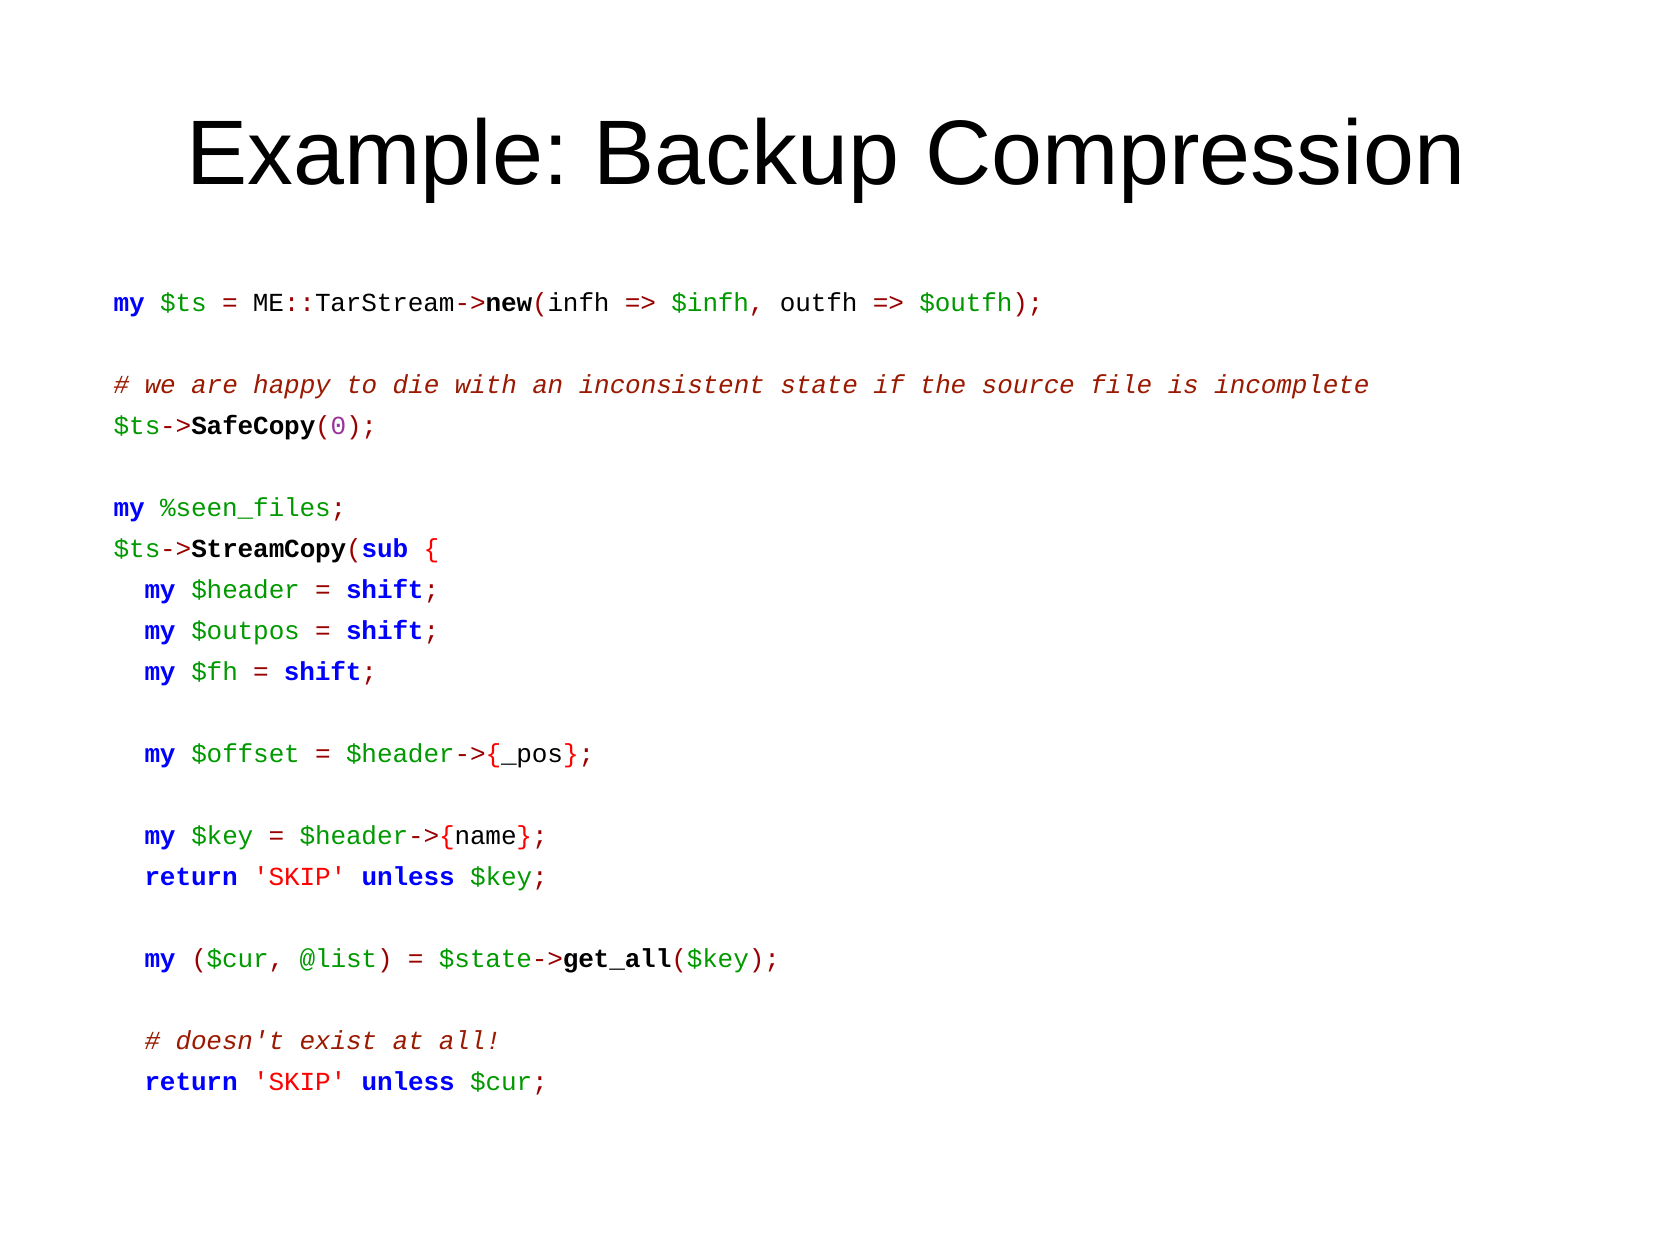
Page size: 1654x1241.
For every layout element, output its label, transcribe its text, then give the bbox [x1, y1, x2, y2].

list my $ts = ME::TarStream->new(infh => $infh, outfh => $outfh); # we are happy to die with an inconsistent state if the source file is incomplete $ts->SafeCopy(0); my %seen_files; $ts->StreamCopy(sub { my $header = shift; my $outpos = shift; my $fh = shift; my $offset = $header->{_pos}; my $key = $header->{name}; return 'SKIP' unless $key; my ($cur, @list) = $state->get_all($key); # doesn't exist at all! return 'SKIP' unless $cur; [82, 290, 1571, 1109]
title Example: Backup Compression [82, 49, 1571, 257]
